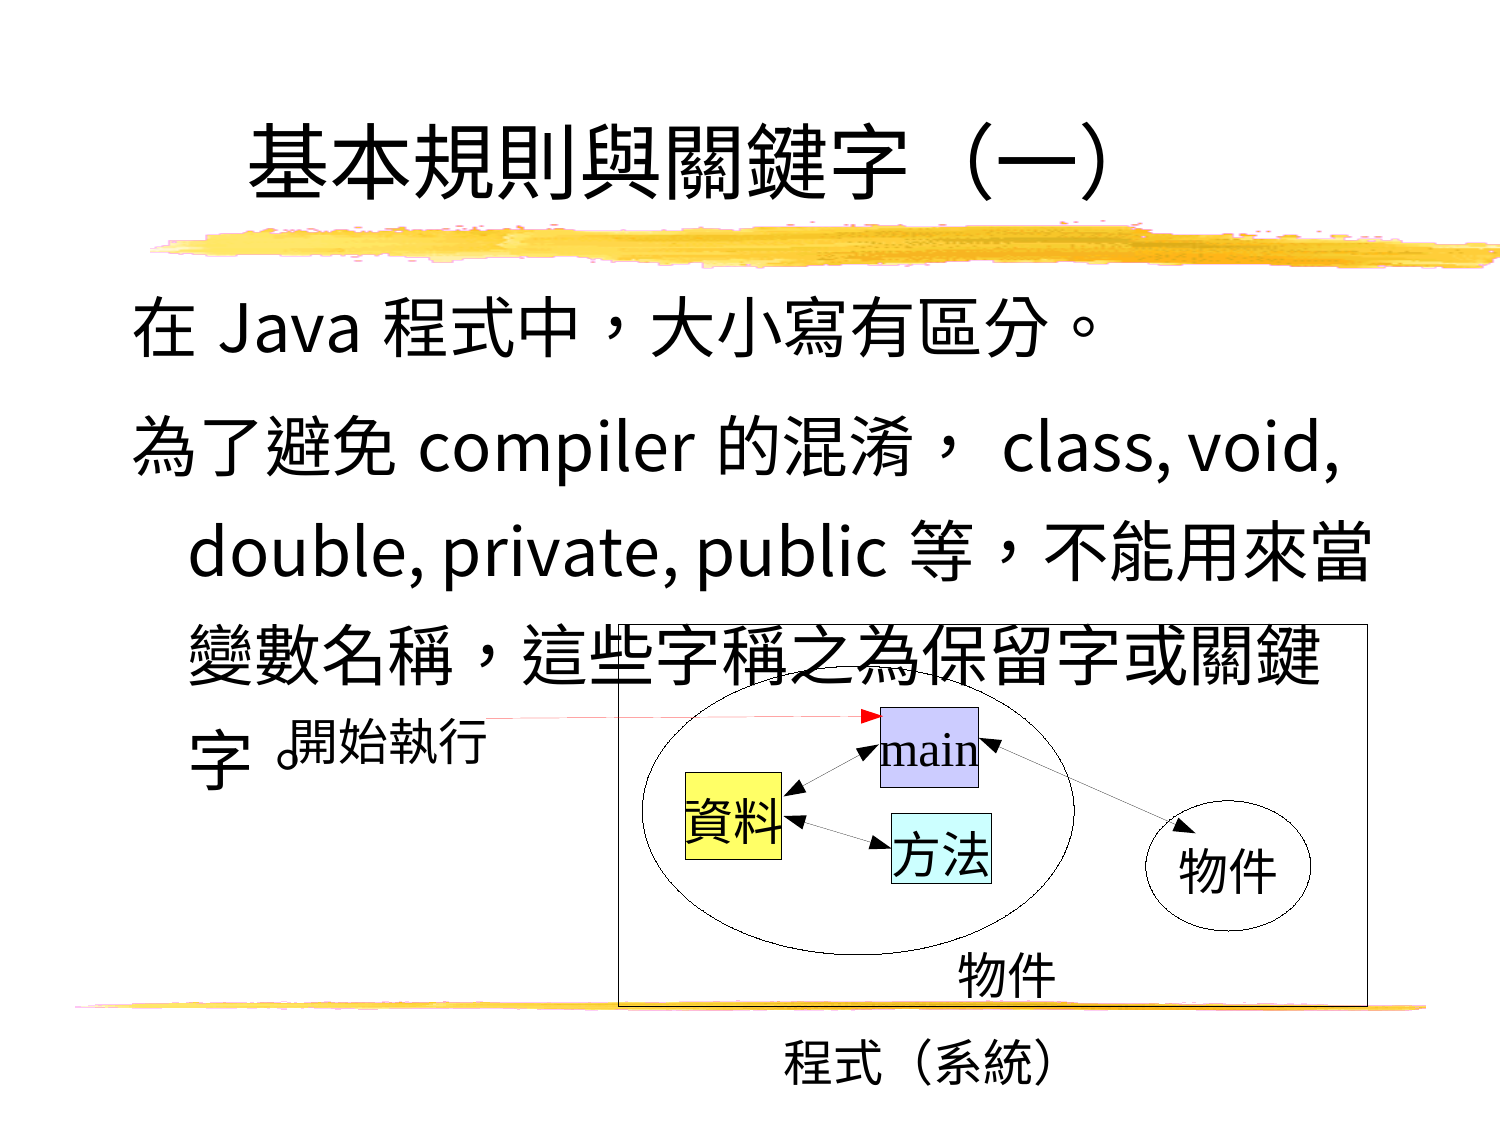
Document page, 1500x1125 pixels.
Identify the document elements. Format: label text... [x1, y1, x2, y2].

list 在Java程式中，大小寫有區分。 為了避免compiler的混淆，class, void, double, private, public等，不能用來當變數名稱，這些字稱之為保留字或關鍵字。 [619, 625, 1367, 935]
text_box 程式（系統） [783, 1017, 1084, 1071]
text_box 物件 [1145, 800, 1311, 932]
text_box main [880, 707, 979, 788]
list 在Java程式中，大小寫有區分。 為了避免compiler的混淆，class, void, double, private, public等，不能用來當變數名稱，這些字稱之為保留字或關鍵字。 [116, 259, 1392, 935]
picture [619, 999, 1367, 1006]
text_box 開始執行 [288, 696, 489, 749]
picture [75, 999, 1426, 1013]
picture [150, 215, 1500, 279]
text_box 物件 [956, 931, 1058, 984]
text_box 資料 [685, 772, 782, 860]
text_box 方法 [891, 813, 992, 884]
title 基本規則與關鍵字（一） [66, 37, 1342, 225]
